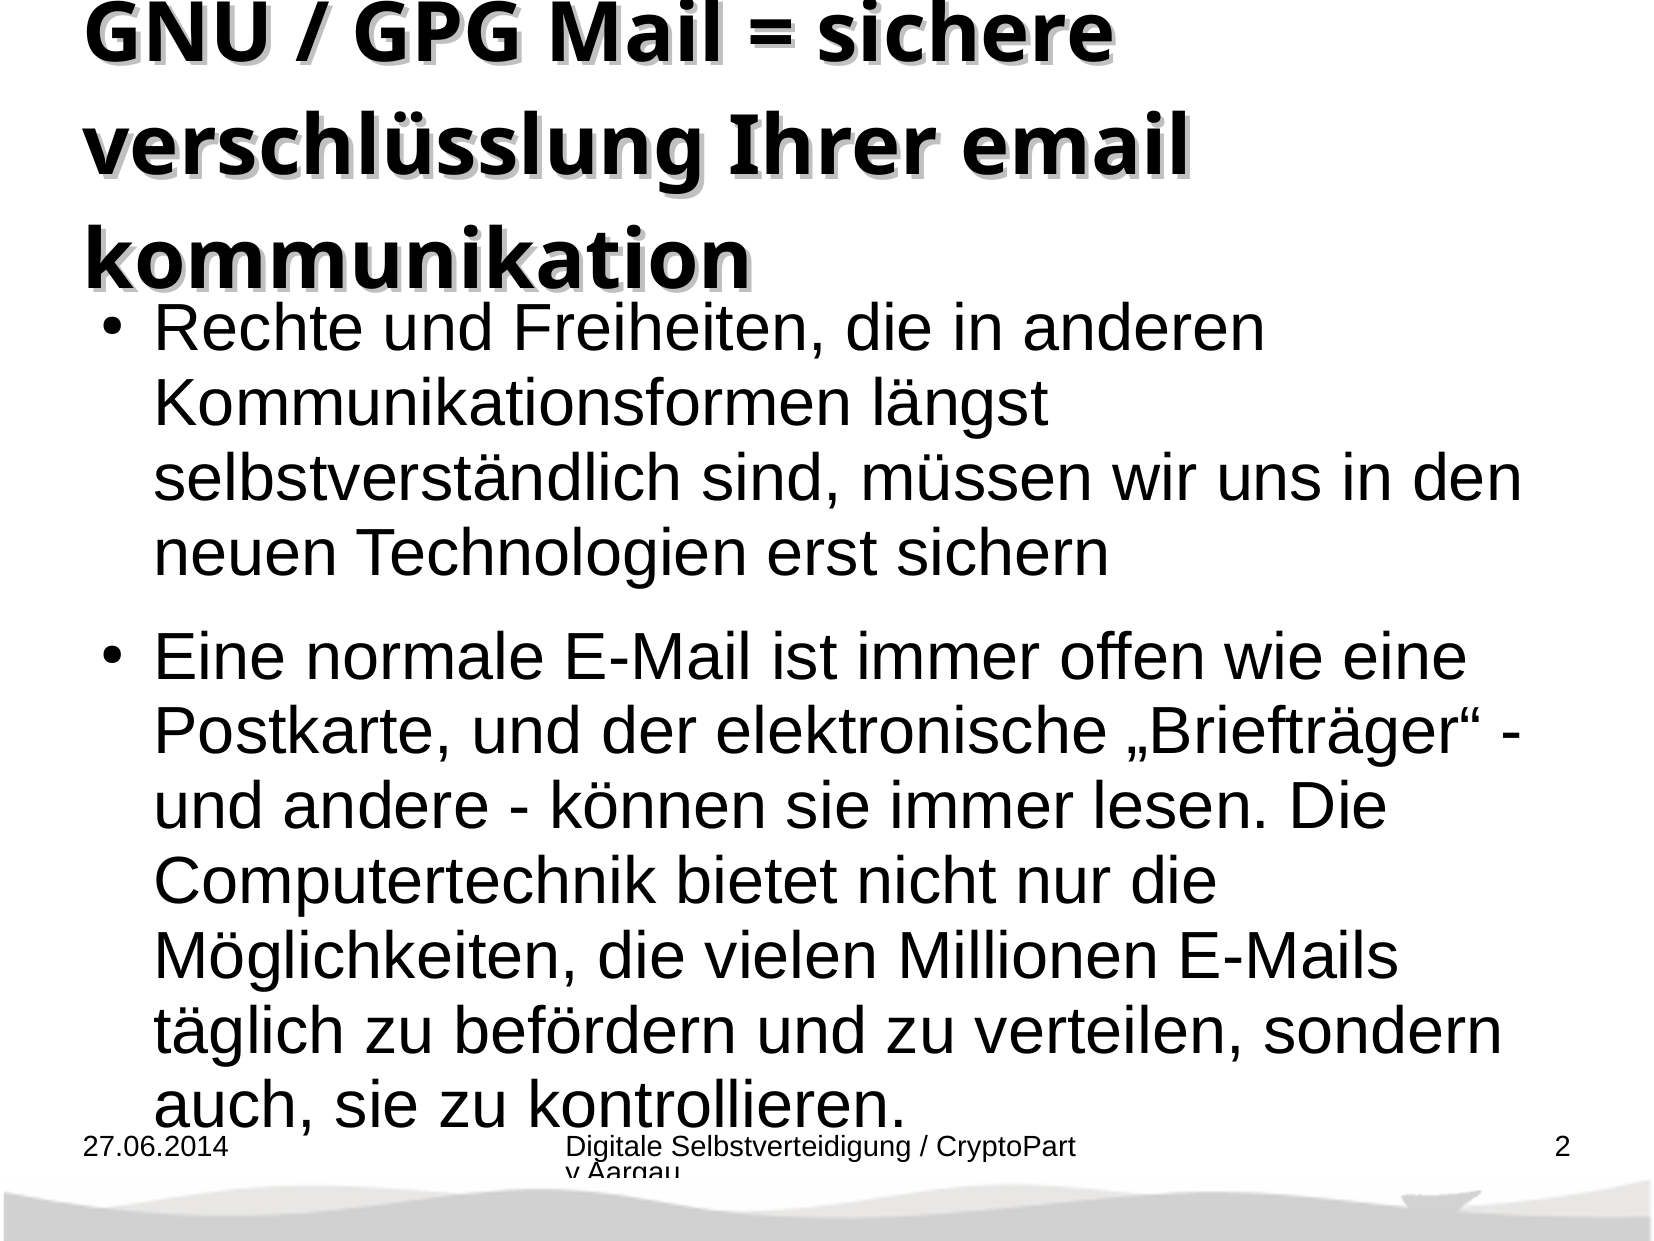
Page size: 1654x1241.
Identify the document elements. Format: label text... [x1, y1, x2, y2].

picture [3, 1178, 1654, 1241]
title GNU / GPG Mail = sichere verschlüsslung Ihrer email kommunikation [82, 17, 1571, 290]
list Rechte und Freiheiten, die in anderen Kommunikationsformen längst selbstverständlich sind, müssen wir uns in den neuen Technologien erst sichern Eine normale E-Mail ist immer offen wie eine Postkarte, und der elektronische „Briefträger“ - und andere - können sie immer lesen. Die Computertechnik bietet nicht nur die Möglichkeiten, die vielen Millionen E-Mails täglich zu befördern und zu verteilen, sondern auch, sie zu kontrollieren. [82, 290, 1571, 1143]
